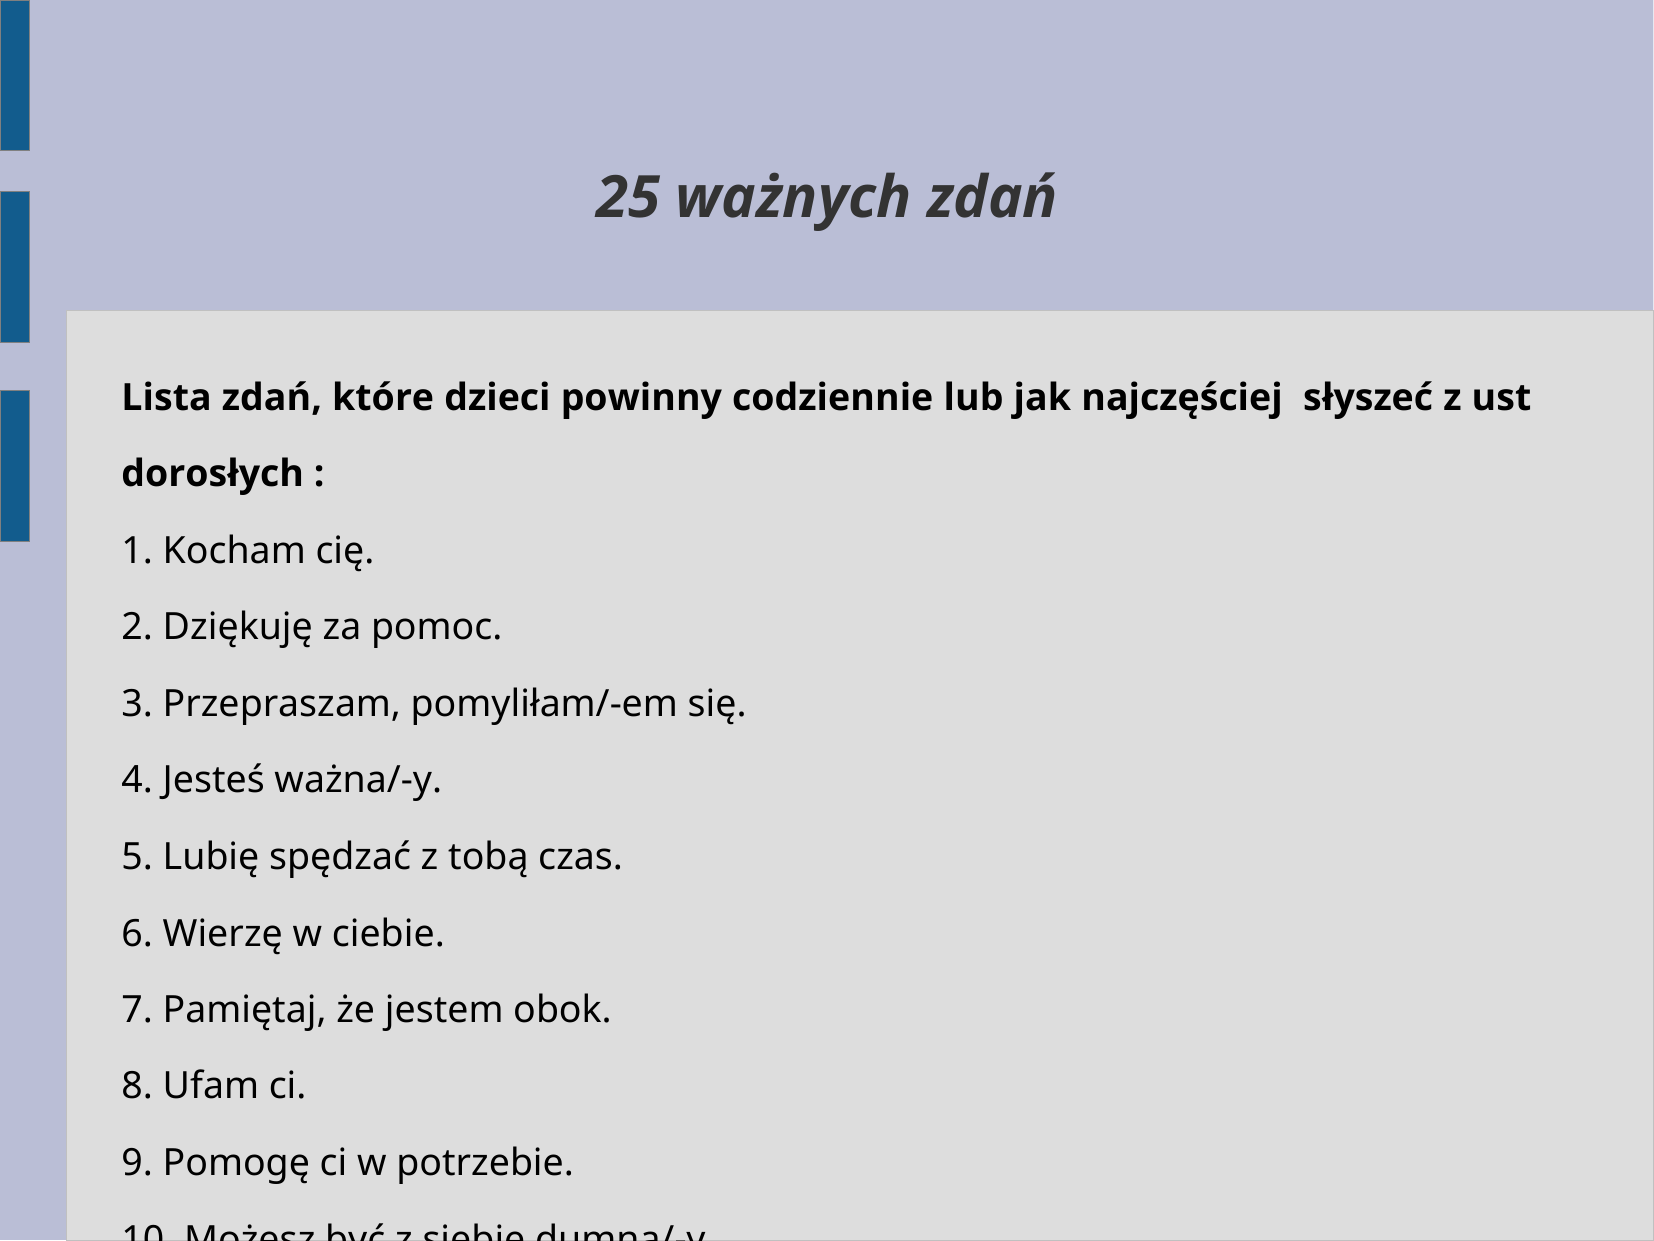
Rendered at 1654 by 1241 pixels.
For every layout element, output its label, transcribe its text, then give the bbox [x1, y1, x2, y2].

list Lista zdań, które dzieci powinny codziennie lub jak najczęściej słyszeć z ust dorosłych : 1. Kocham cię. 2. Dziękuję za pomoc. 3. Przepraszam, pomyliłam/-em się. 4. Jesteś ważna/-y. 5. Lubię spędzać z tobą czas. 6. Wierzę w ciebie. 7. Pamiętaj, że jestem obok. 8. Ufam ci. 9. Pomogę ci w potrzebie. 10. Możesz być z siebie dumna/-y. [121, 344, 1534, 1241]
title 25 ważnych zdań [121, 91, 1534, 299]
